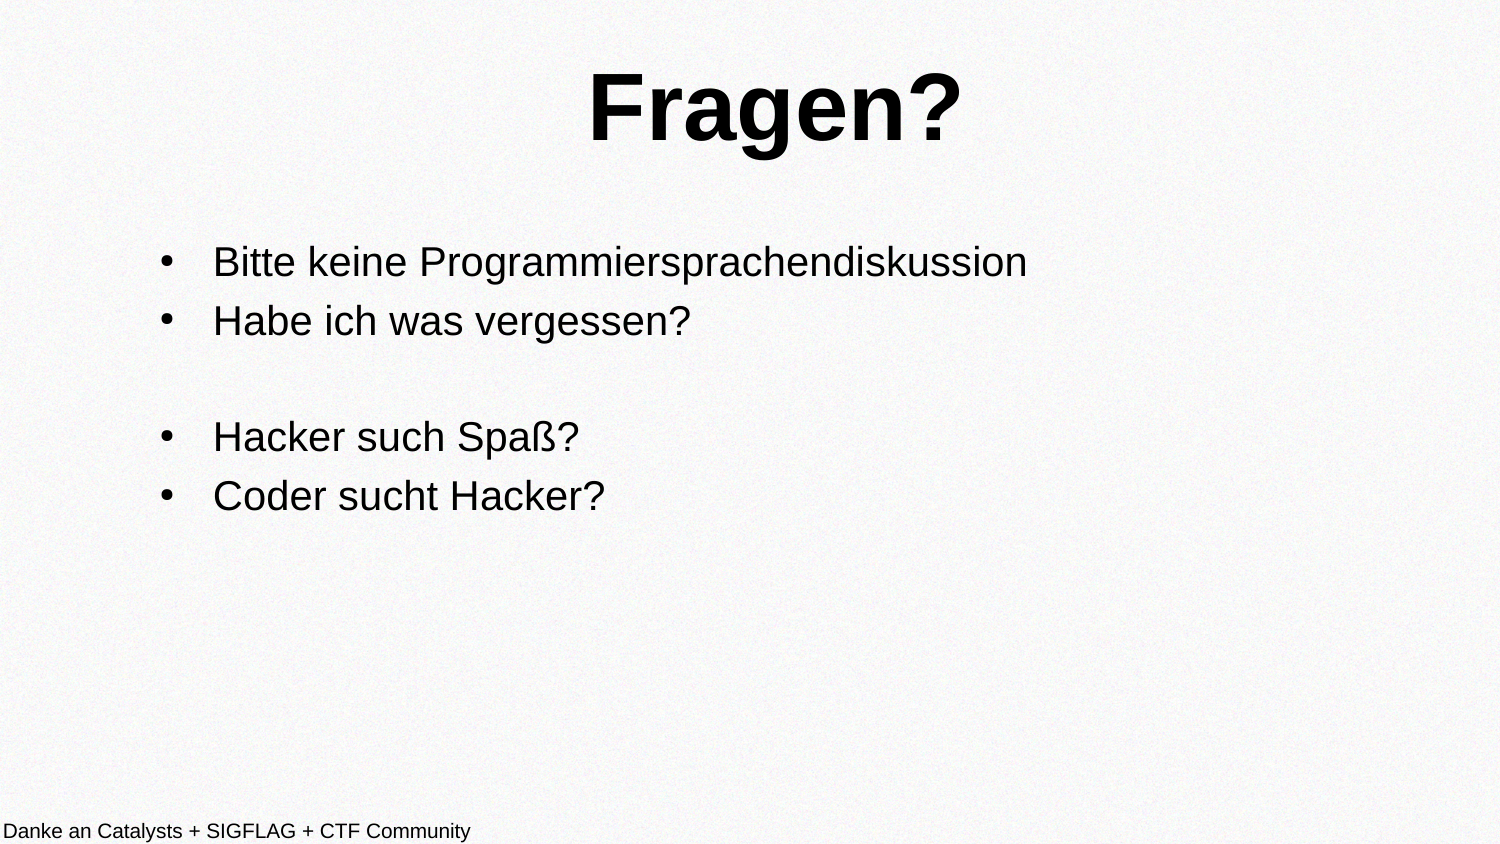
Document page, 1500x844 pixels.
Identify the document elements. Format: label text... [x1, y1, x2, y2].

title Fragen? [189, 53, 1365, 161]
text_box Danke an Catalysts + SIGFLAG + CTF Community [0, 812, 1009, 844]
picture [0, 0, 1500, 844]
list Bitte keine Programmiersprachendiskussion Habe ich was vergessen? Hacker such Spaß? Coder sucht Hacker? [141, 238, 1317, 813]
